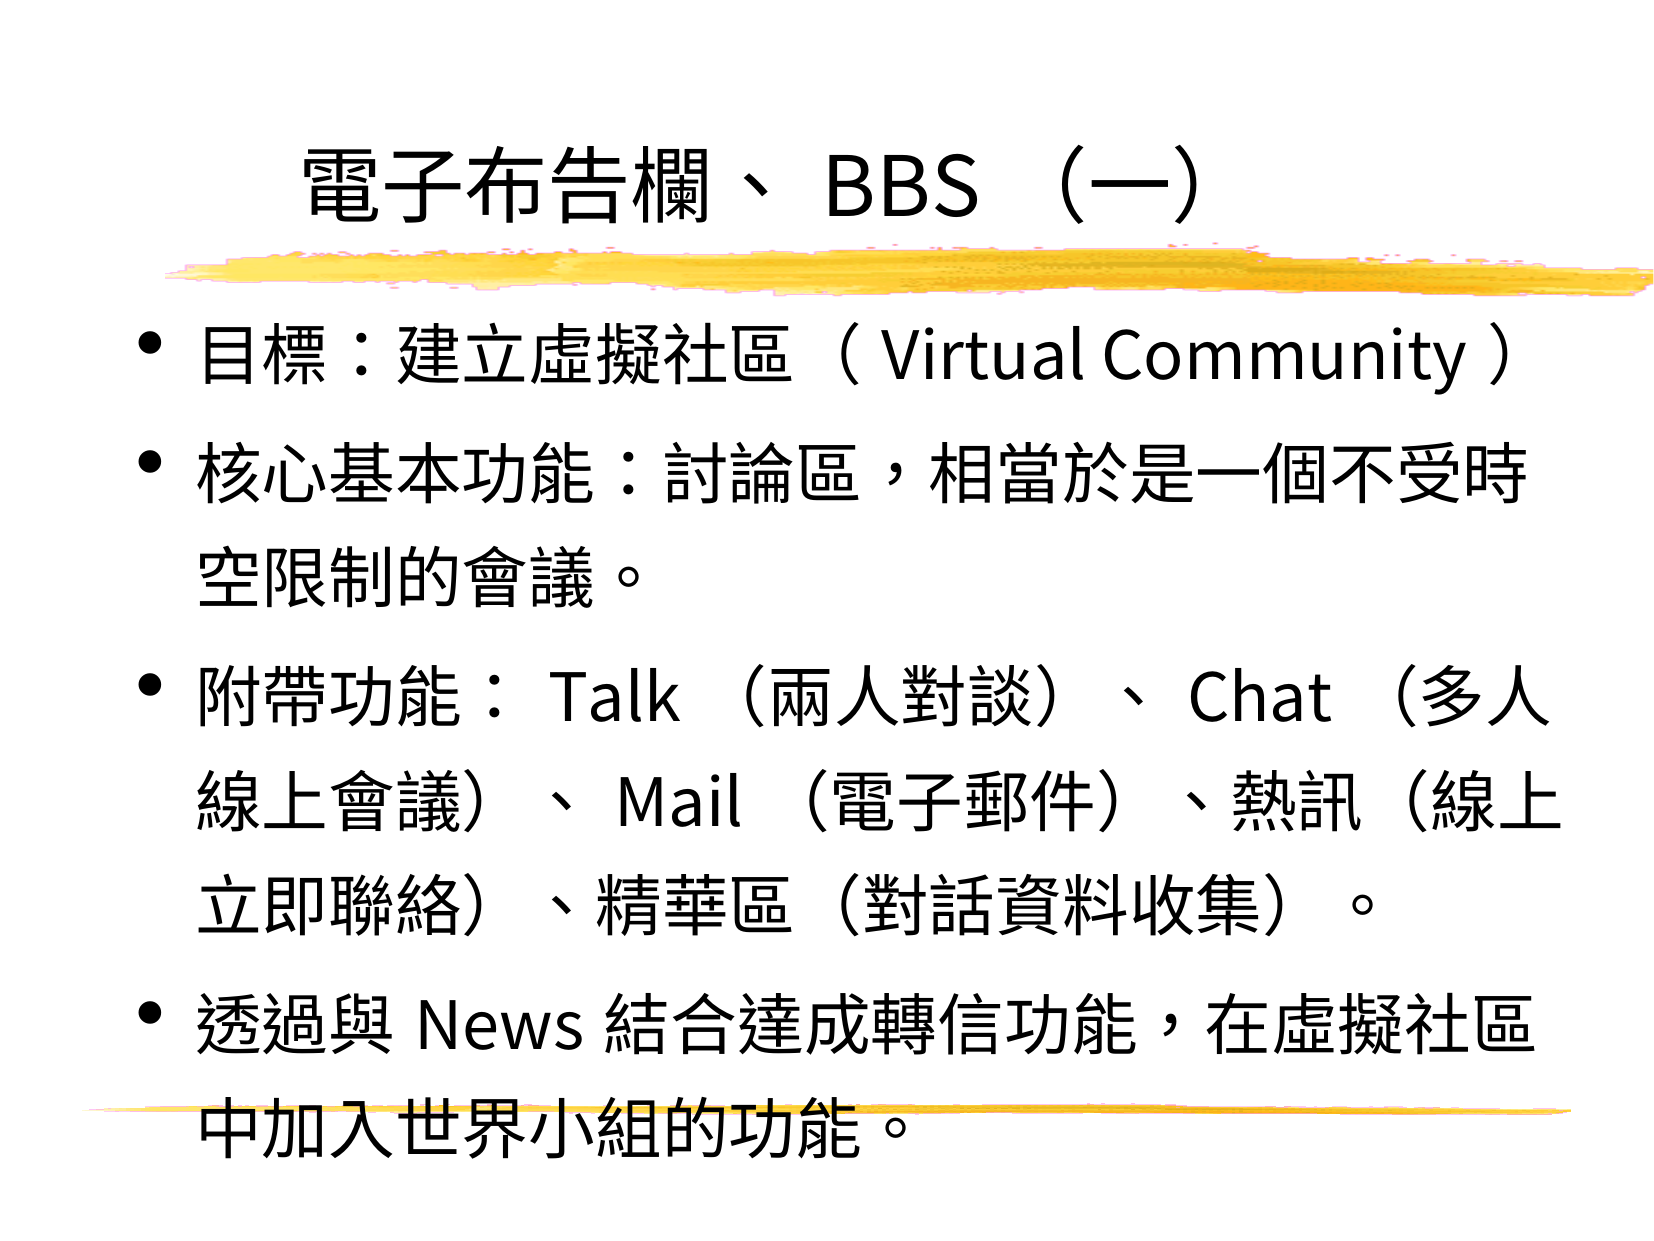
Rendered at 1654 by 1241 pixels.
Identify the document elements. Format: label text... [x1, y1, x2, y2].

title 電子布告欄、BBS（一） [73, 41, 1479, 249]
list 目標：建立虛擬社區（Virtual Community） 核心基本功能：討論區，相當於是一個不受時空限制的會議。 附帶功能：Talk（兩人對談）、Chat（多人線上會議）、Mail（電子郵件）、熱訊（線上立即聯絡）、精華區（對話資料收集）。 透過與News結合達成轉信功能，在虛擬社區中加入世界小組的功能。 [124, 286, 1600, 1241]
picture [82, 1102, 124, 1117]
picture [165, 237, 1654, 308]
